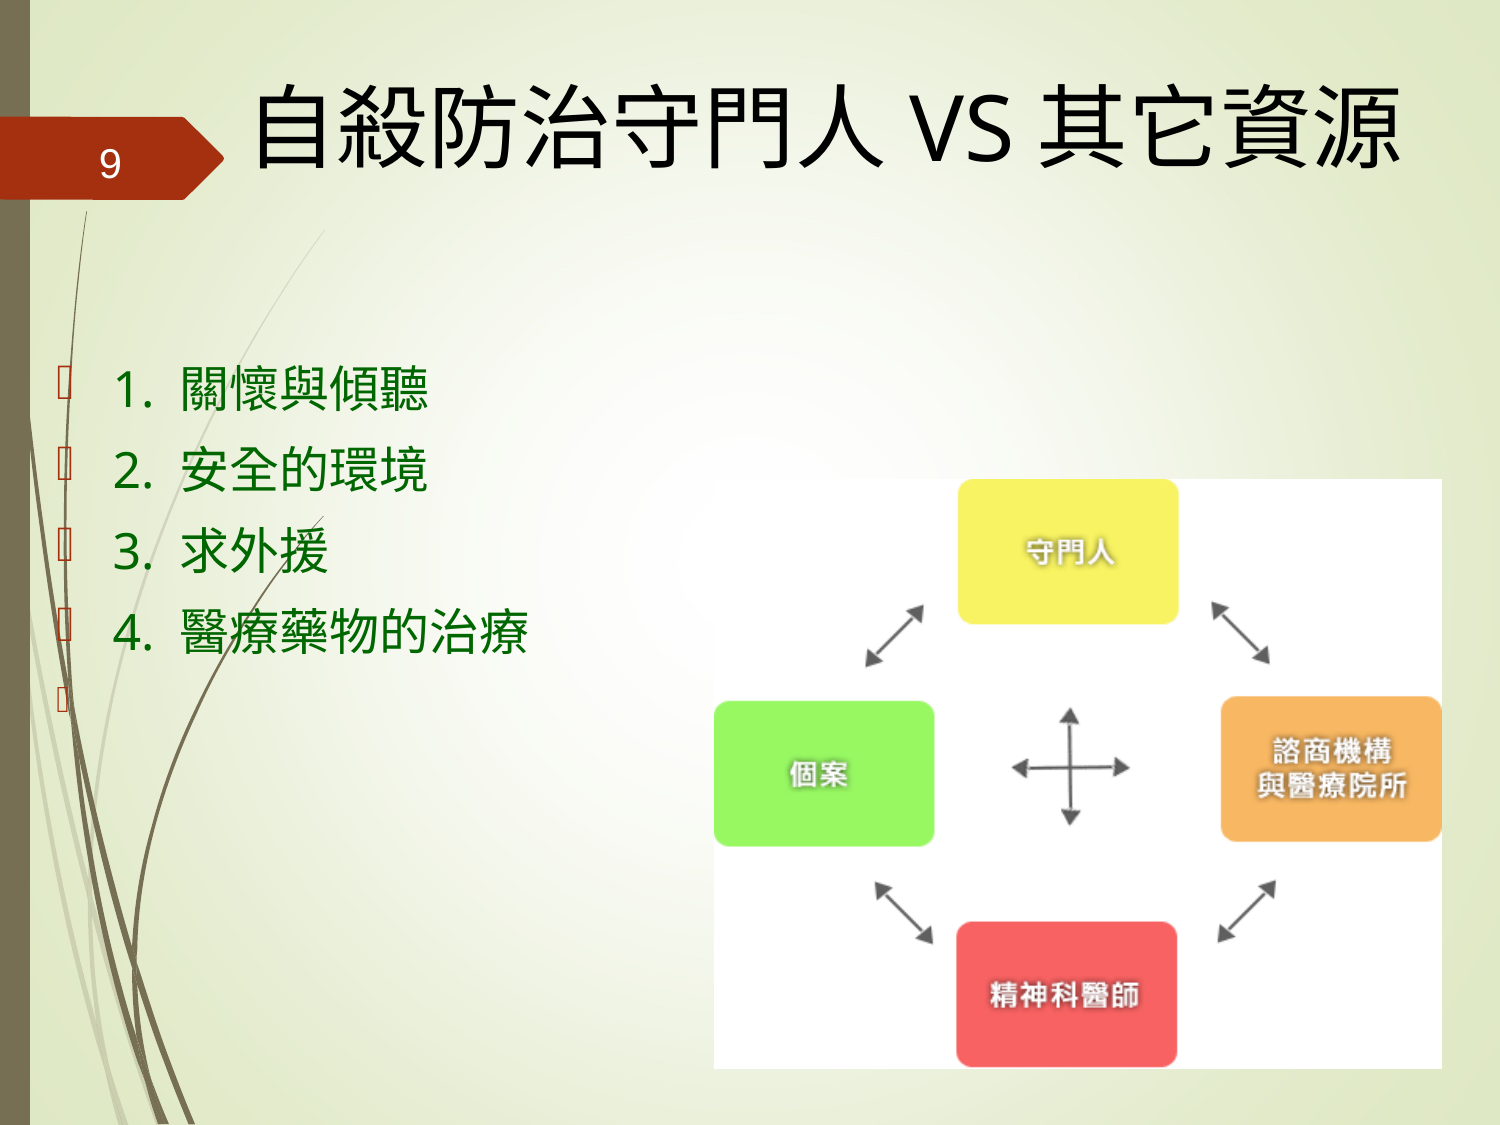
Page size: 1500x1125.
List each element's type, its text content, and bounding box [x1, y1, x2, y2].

list 1. 關懷與傾聽 2. 安全的環境 3. 求外援 4. 醫療藥物的治療 [41, 350, 1451, 1093]
title 自殺防治守門人VS其它資源 [230, 62, 1500, 299]
picture [714, 479, 1442, 1069]
text_box [83, 129, 180, 190]
